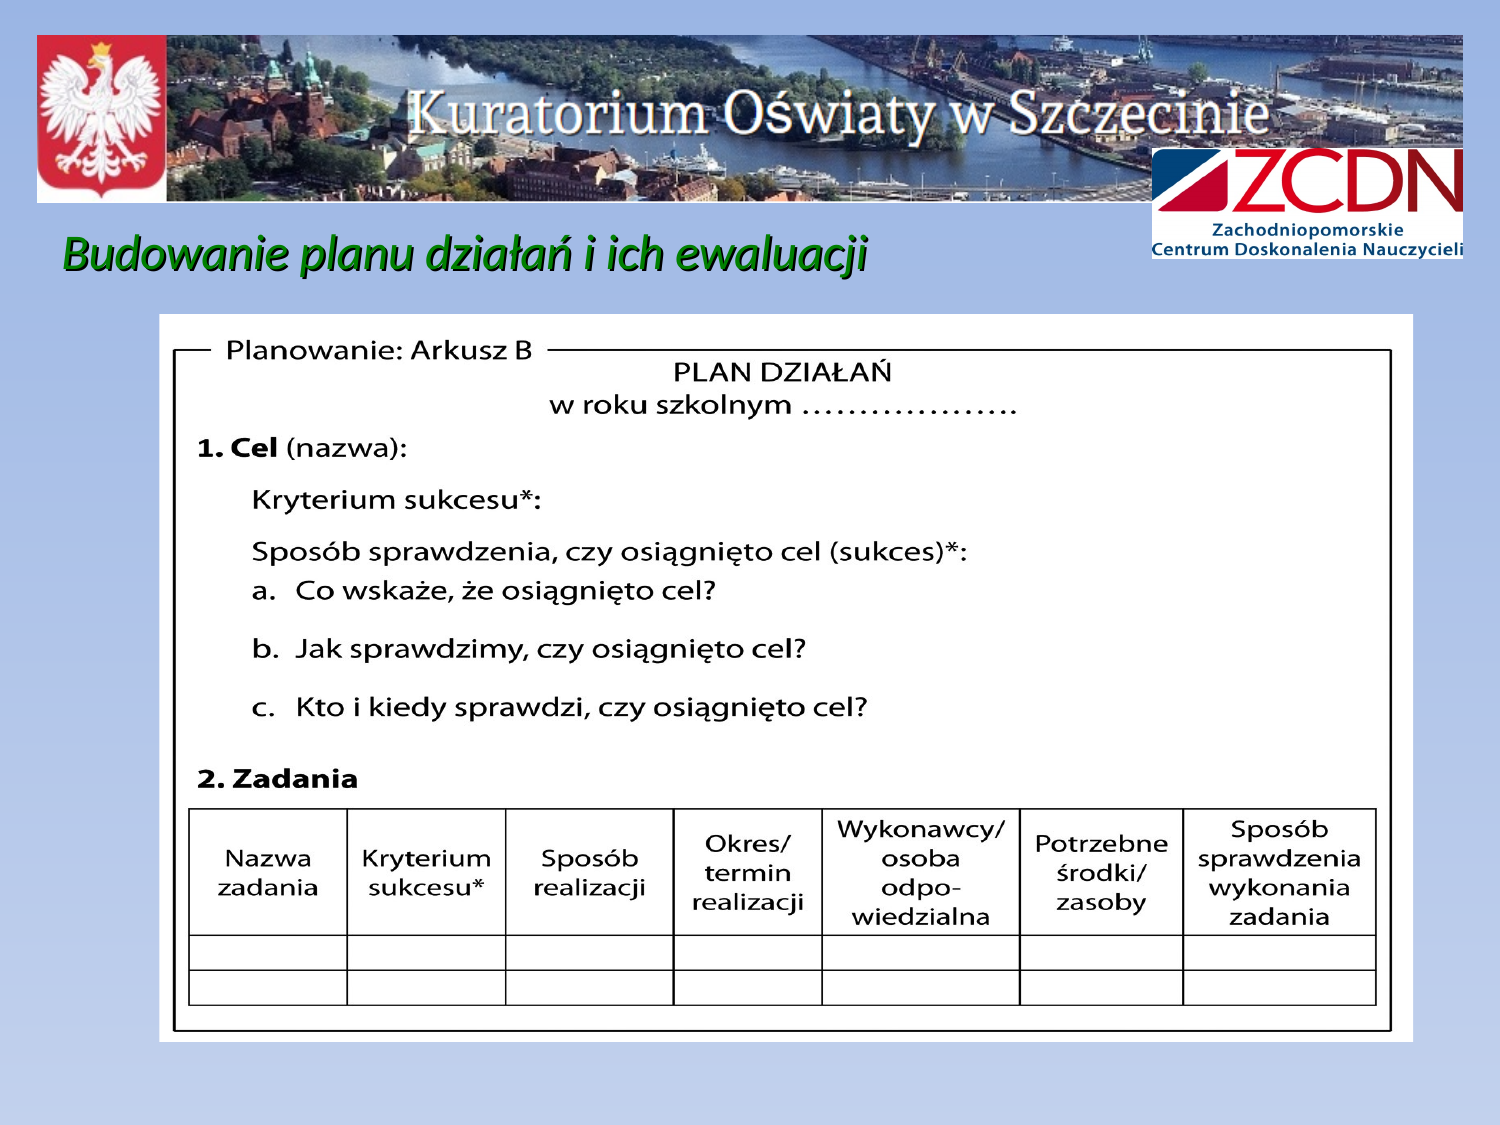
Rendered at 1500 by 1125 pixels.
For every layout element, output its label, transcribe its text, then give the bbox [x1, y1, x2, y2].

picture [159, 314, 1414, 1042]
picture [37, 35, 1463, 259]
list Budowanie planu działań i ich ewaluacji [10, 211, 919, 294]
